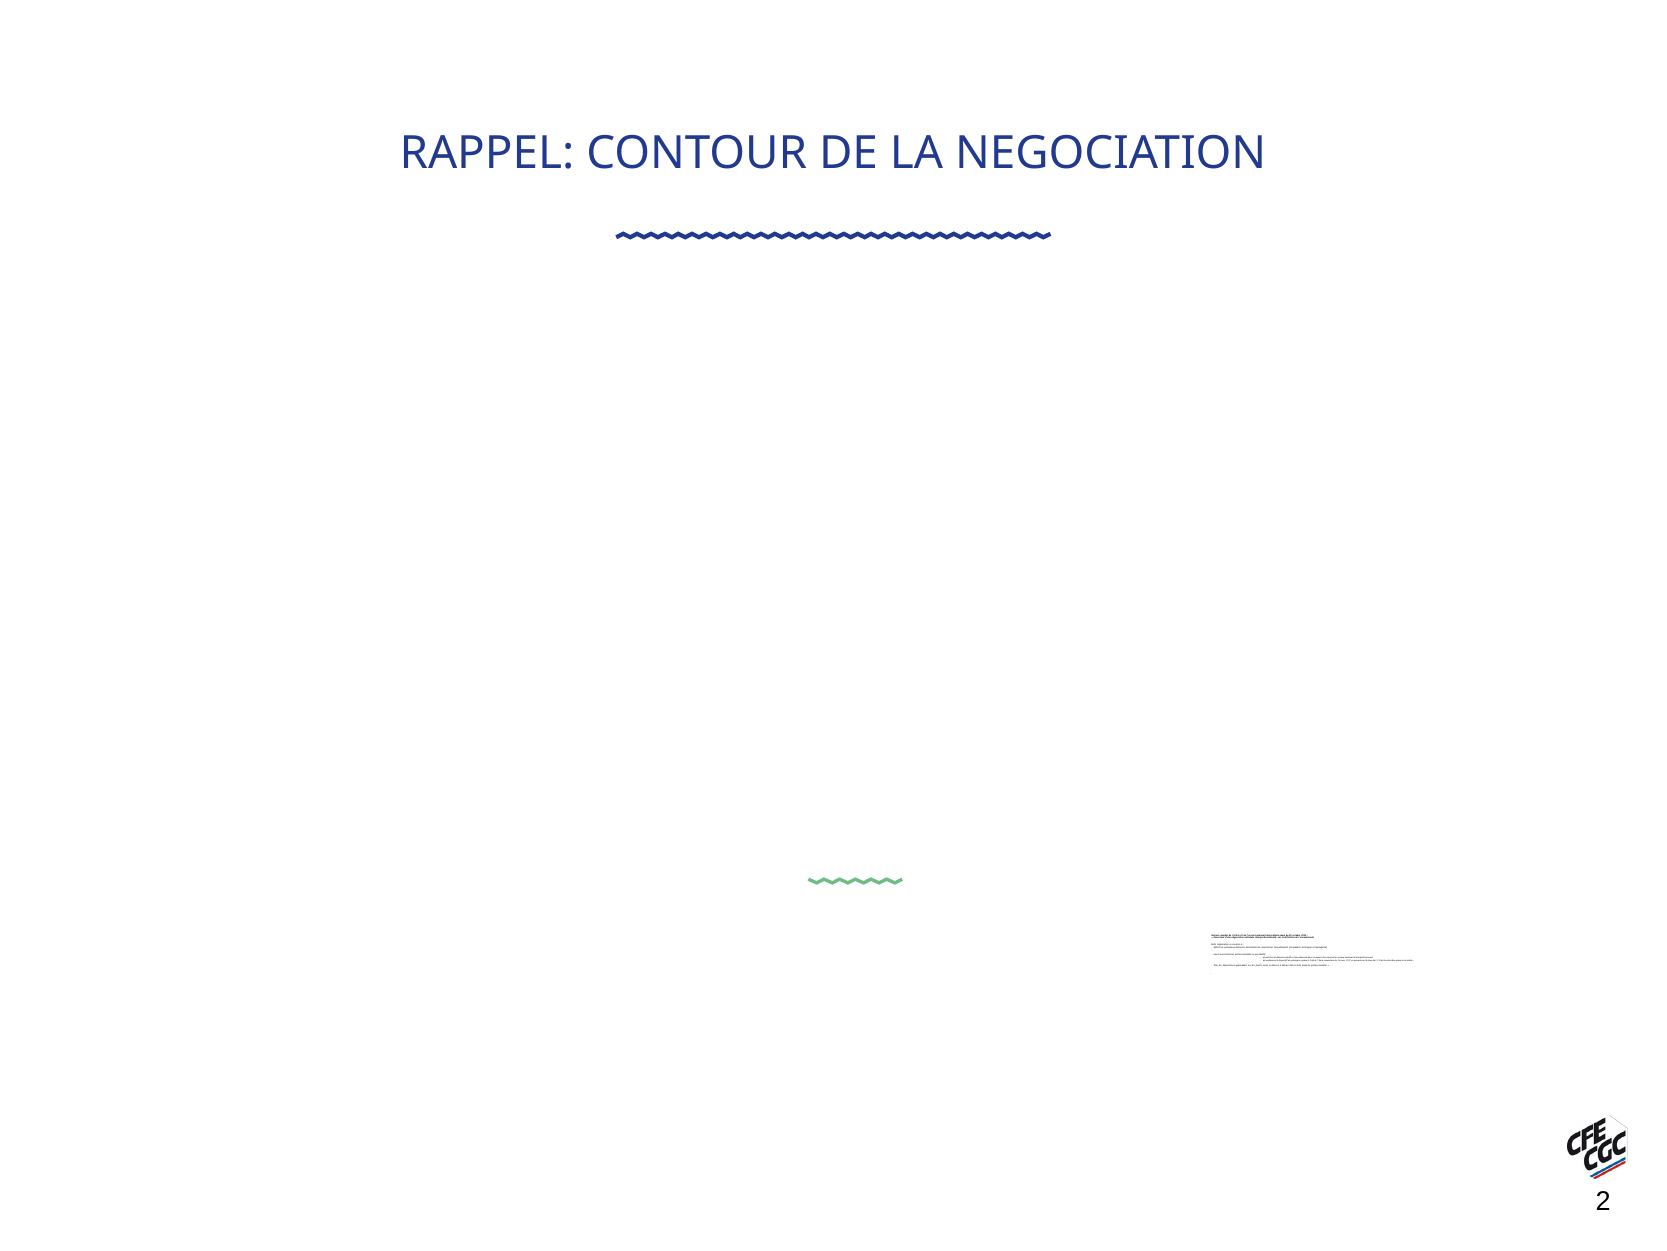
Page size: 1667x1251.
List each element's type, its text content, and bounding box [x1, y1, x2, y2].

title RAPPEL: CONTOUR DE LA NEGOCIATION [277, 102, 1390, 207]
list Extrait complet de l’article 8 de l’accord national interprofessionnel du 30 octobre 2015 : « Ouverture d’une négociation nationale interprofessionnelle sur la définition de l’encadrement Cette négociation a vocation à : définir les principaux éléments permettant de caractériser l’encadrement (notamment technique et managérial) ouvrir aux branches professionnelles la possibilité: de préciser les éléments relatifs à l’encadrement dans le respect du cadre fixé au niveau national et interprofessionnel de moderniser le dispositif de prévoyance prévu à l'article 7 de la convention du 14 mars 1947 en pérennisant le taux de 1,5 % de la cotisation prévu à cet article ; fixer les dispositions applicables sur les points visés ci-dessus à défaut d’accord de branche professionnelle. » [53, 308, 1606, 1006]
